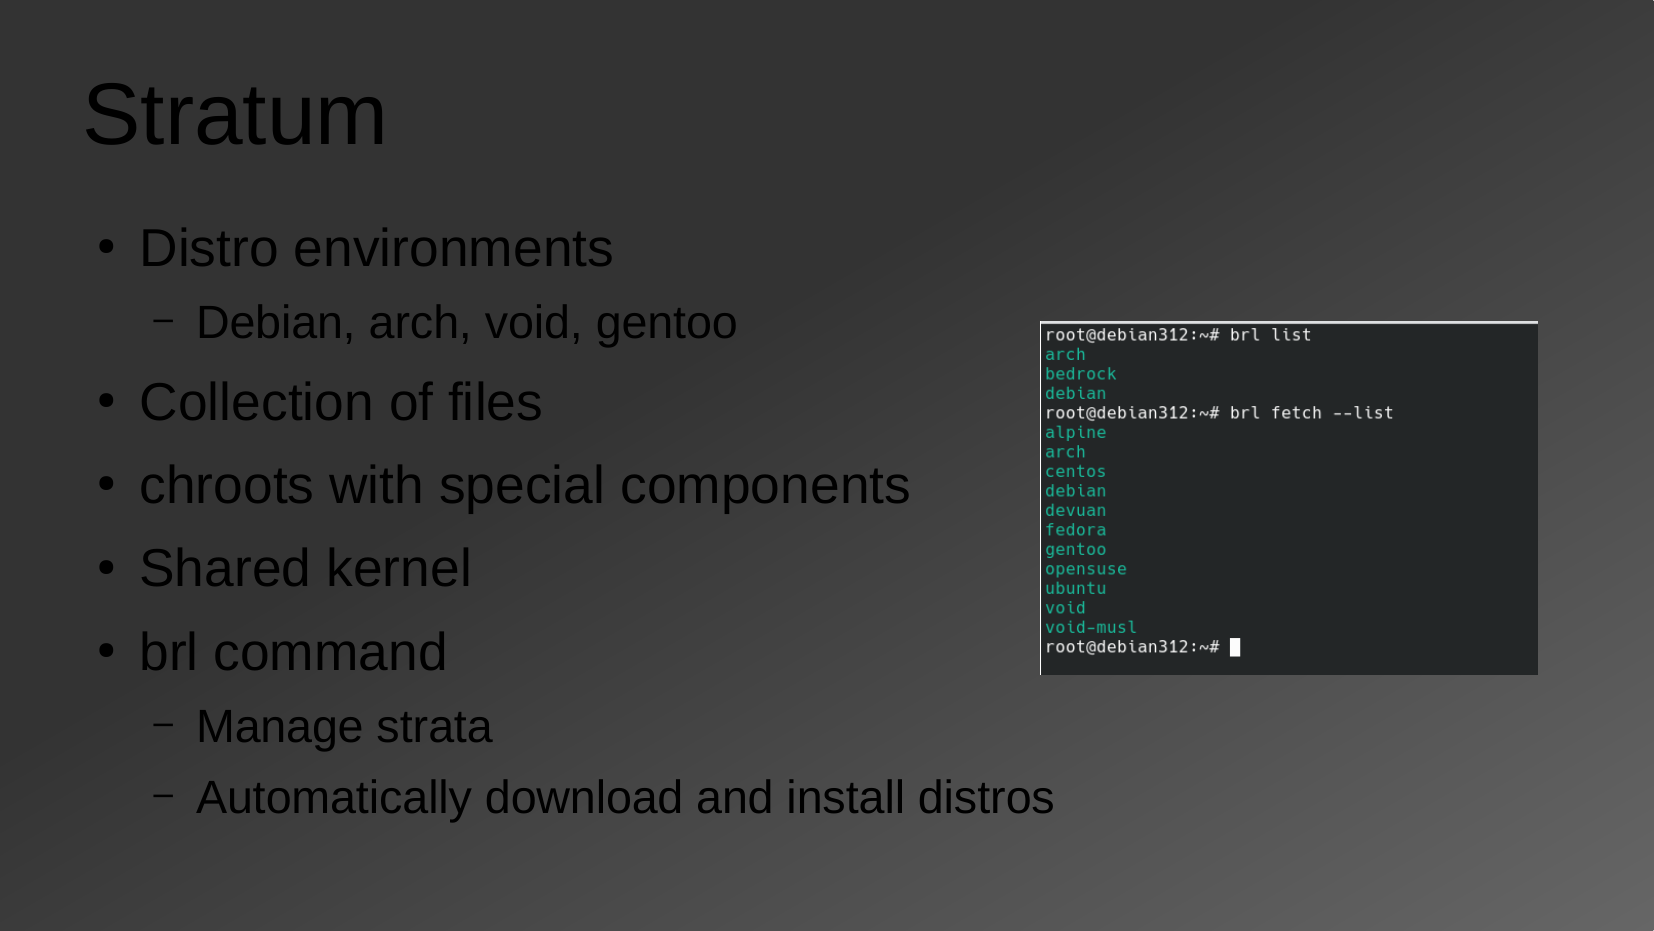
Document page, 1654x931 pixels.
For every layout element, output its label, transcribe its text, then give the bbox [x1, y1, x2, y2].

title Stratum [82, 37, 1571, 193]
picture [1040, 321, 1538, 676]
list Distro environments Debian, arch, void, gentoo Collection of files chroots with special components Shared kernel brl command Manage strata Automatically download and install distros [82, 217, 1571, 826]
